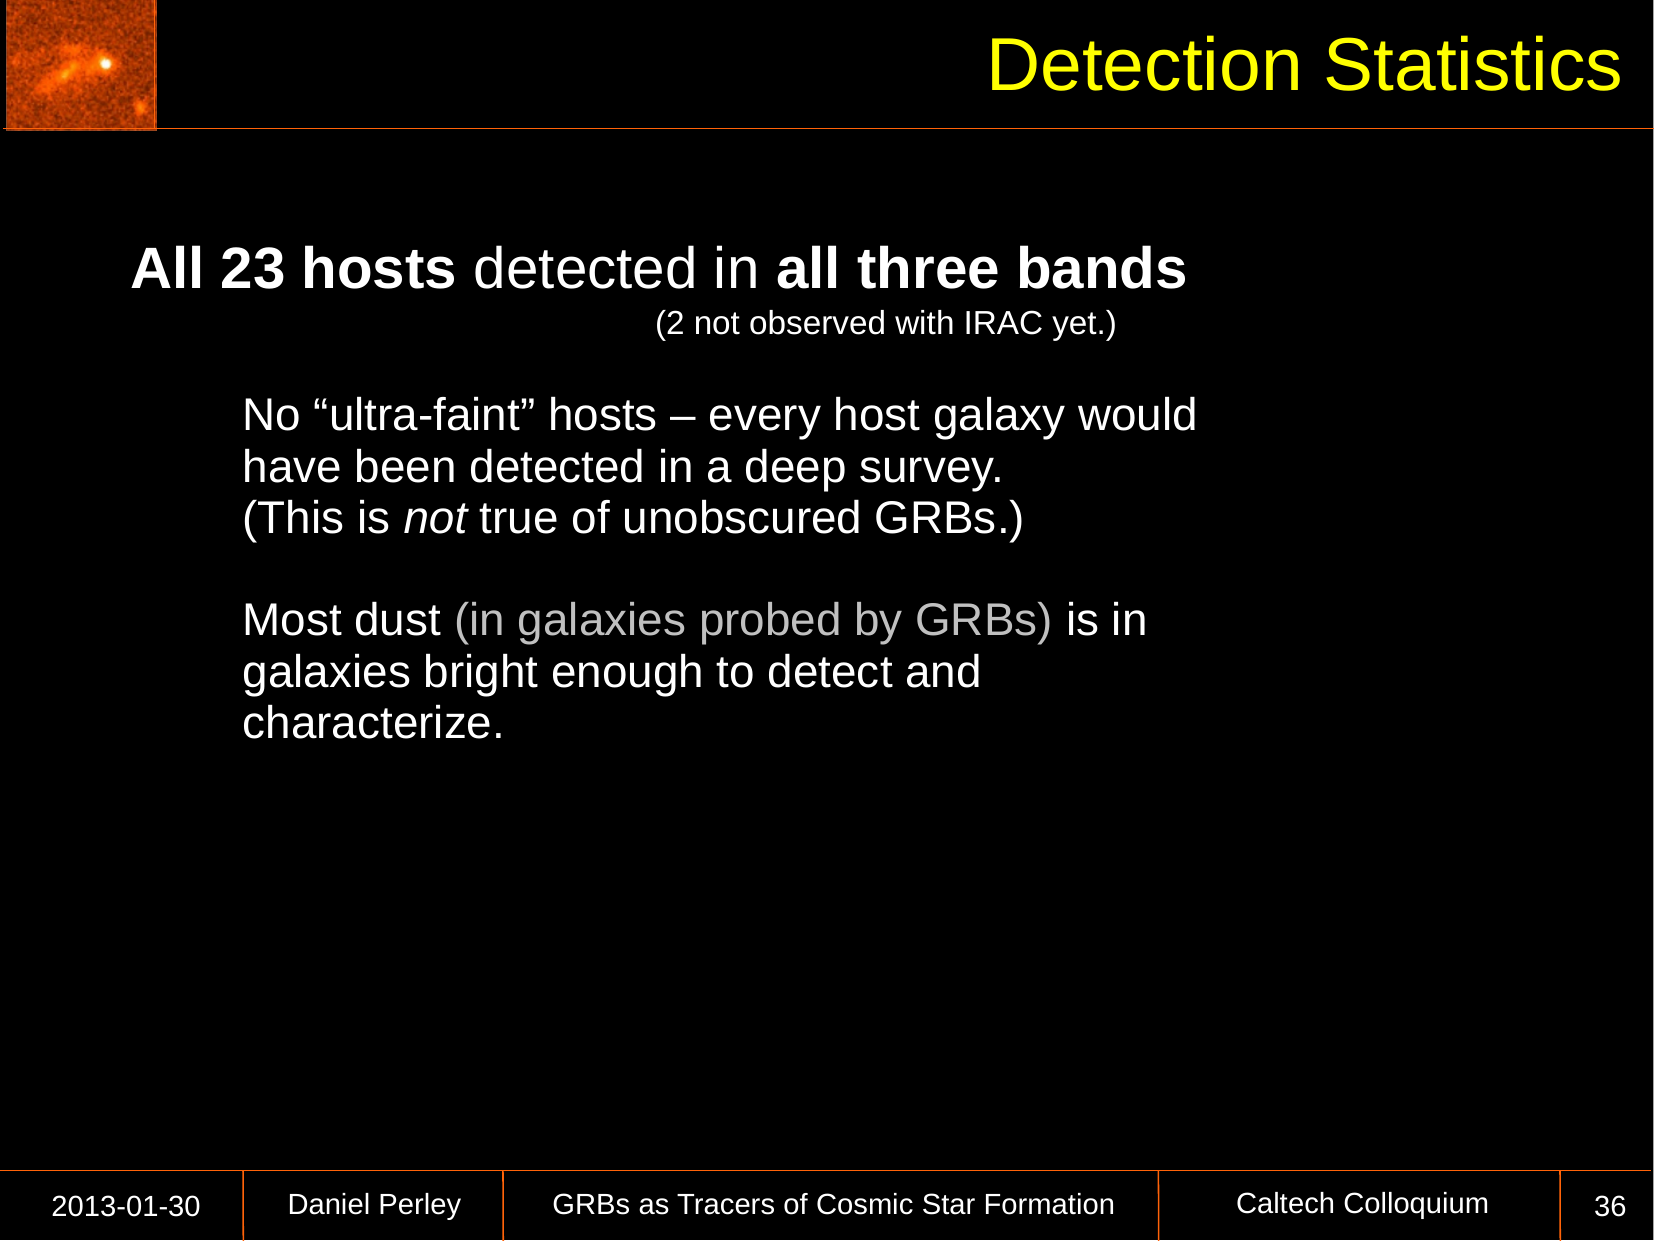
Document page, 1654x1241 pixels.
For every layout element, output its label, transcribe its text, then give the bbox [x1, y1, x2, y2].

text_box All 23 hosts detected in all three bands (2 not observed with IRAC yet.) [112, 225, 1351, 353]
text_box No “ultra-faint” hosts – every host galaxy would have been detected in a deep survey. (This is not true of unobscured GRBs.) Most dust (in galaxies probed by GRBs) is in galaxies bright enough to detect and characterize. [225, 378, 1238, 759]
title Detection Statistics [187, 21, 1624, 108]
picture [7, 0, 154, 128]
